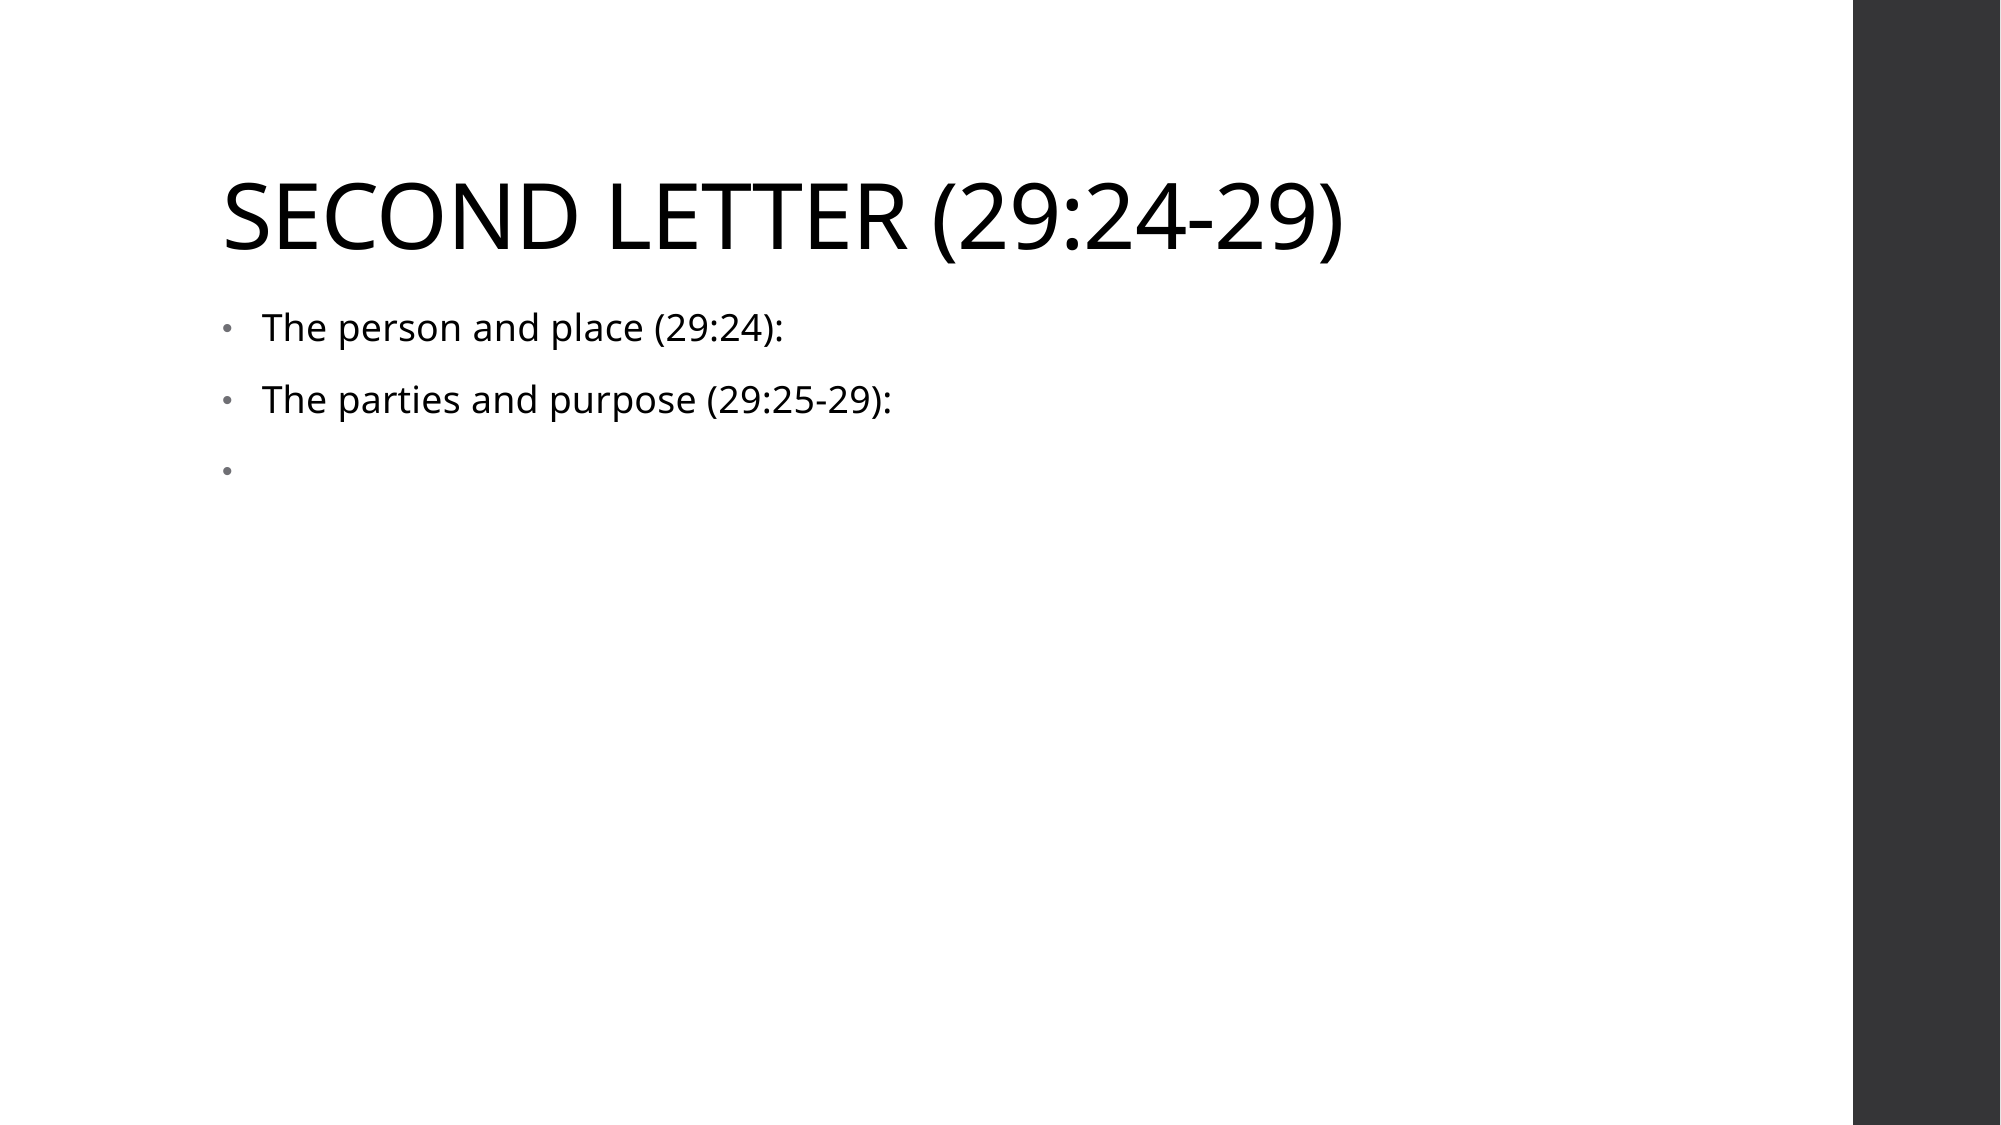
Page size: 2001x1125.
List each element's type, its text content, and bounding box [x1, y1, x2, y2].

list The person and place (29:24): The parties and purpose (29:25-29): [206, 299, 1617, 1014]
title SECOND LETTER (29:24-29) [206, 60, 1797, 278]
